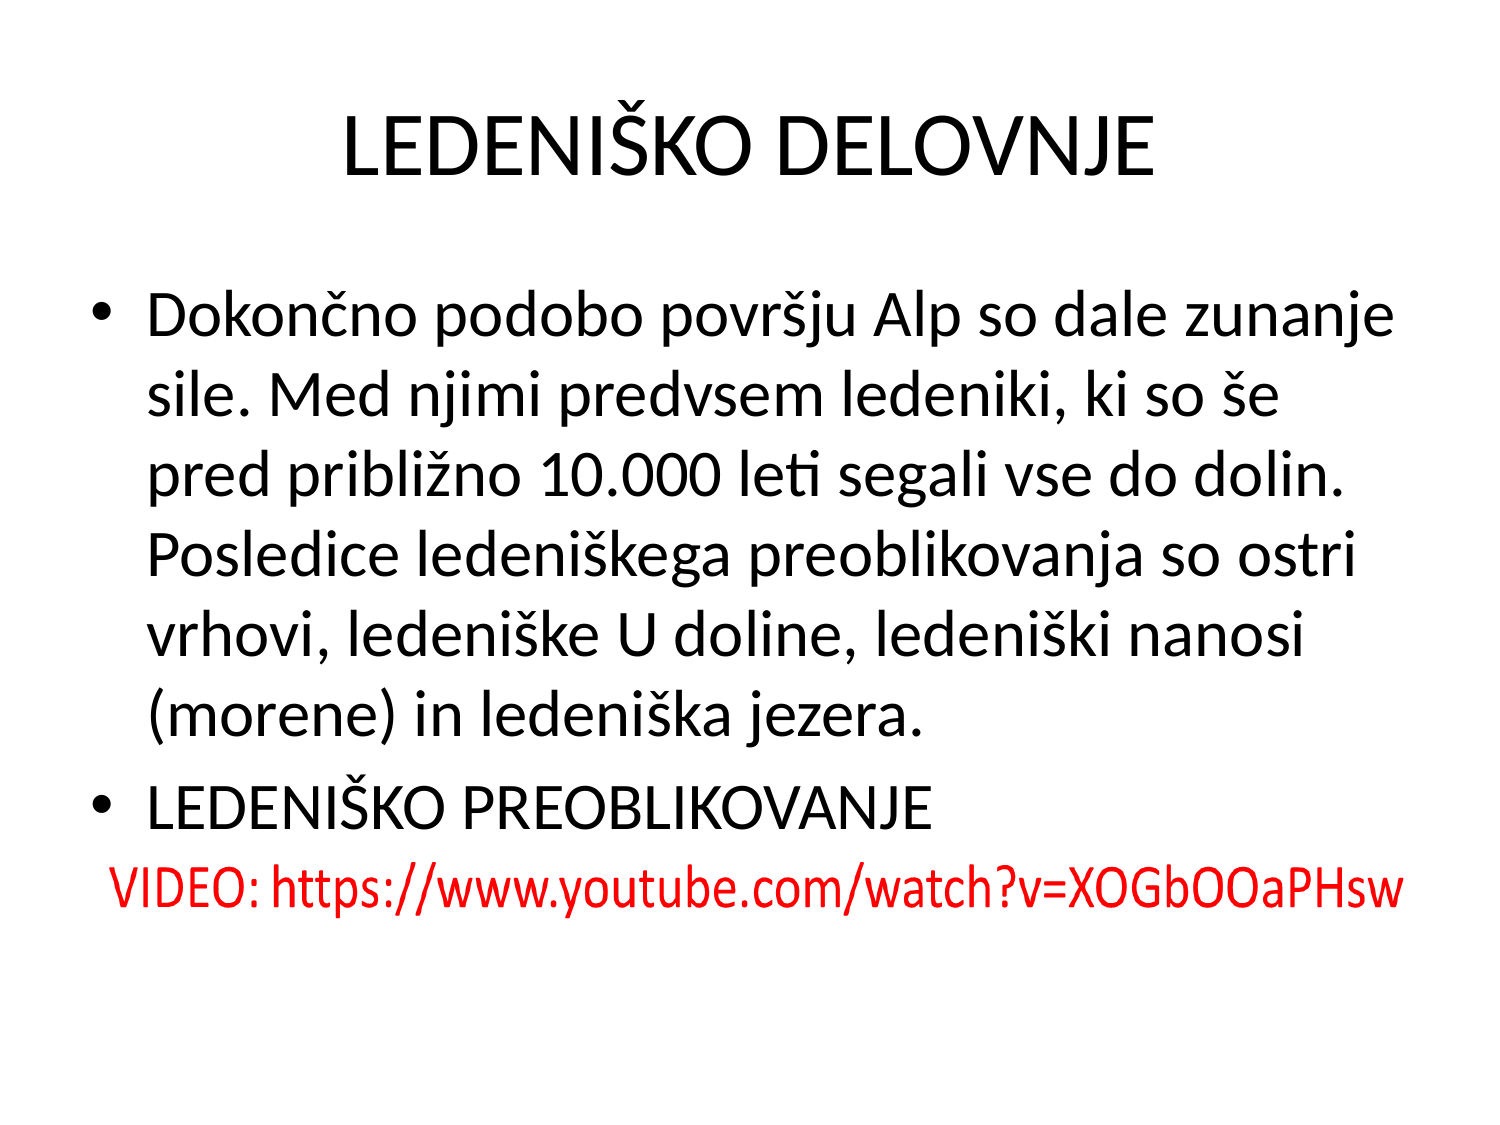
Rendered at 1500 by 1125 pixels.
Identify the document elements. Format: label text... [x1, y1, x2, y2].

title LEDENIŠKO DELOVNJE [75, 45, 1425, 233]
picture [76, 829, 1436, 963]
list Dokončno podobo površju Alp so dale zunanje sile. Med njimi predvsem ledeniki, ki so še pred približno 10.000 leti segali vse do dolin. Posledice ledeniškega preoblikovanja so ostri vrhovi, ledeniške U doline, ledeniški nanosi (morene) in ledeniška jezera. LEDENIŠKO PREOBLIKOVANJE [75, 262, 1425, 1005]
